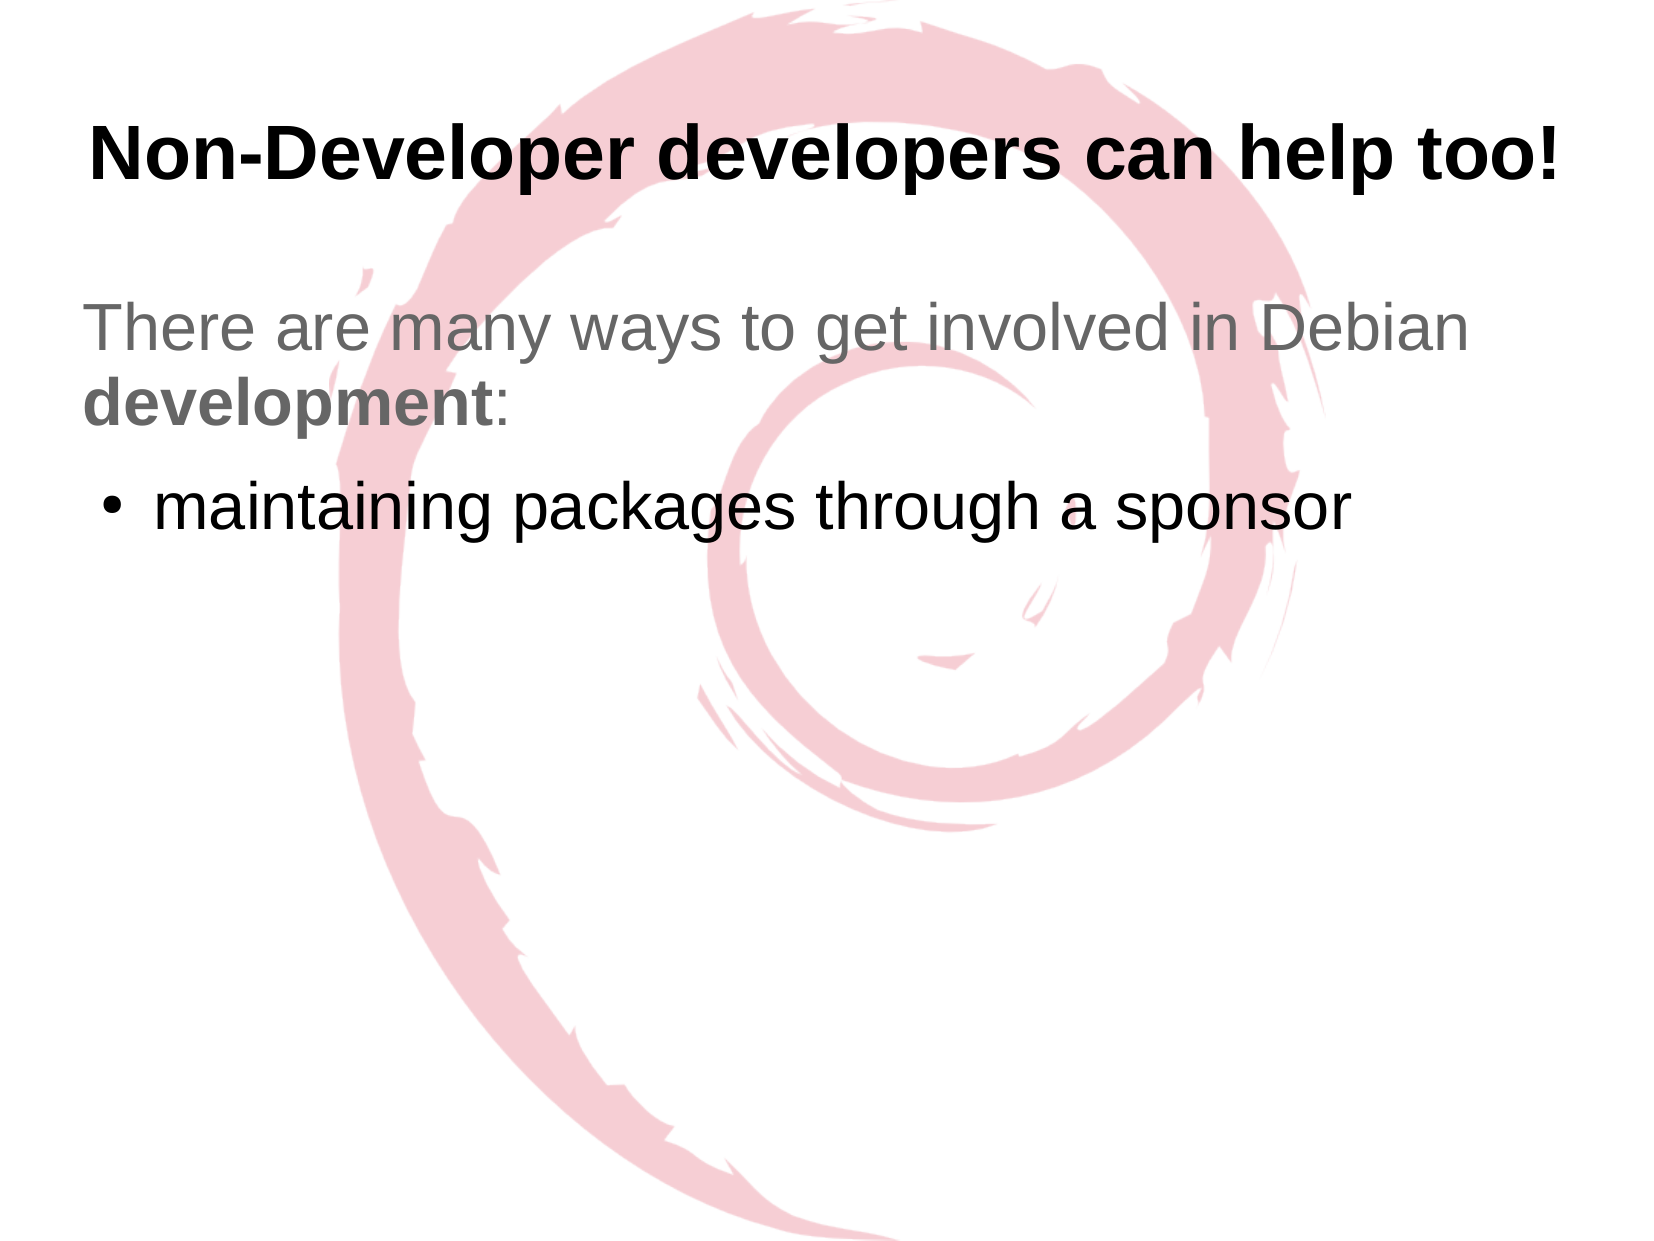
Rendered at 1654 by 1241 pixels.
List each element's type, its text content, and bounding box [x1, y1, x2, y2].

list There are many ways to get involved in Debian development: maintaining packages through a sponsor [82, 290, 1571, 1109]
title Non-Developer developers can help too! [82, 49, 1571, 257]
